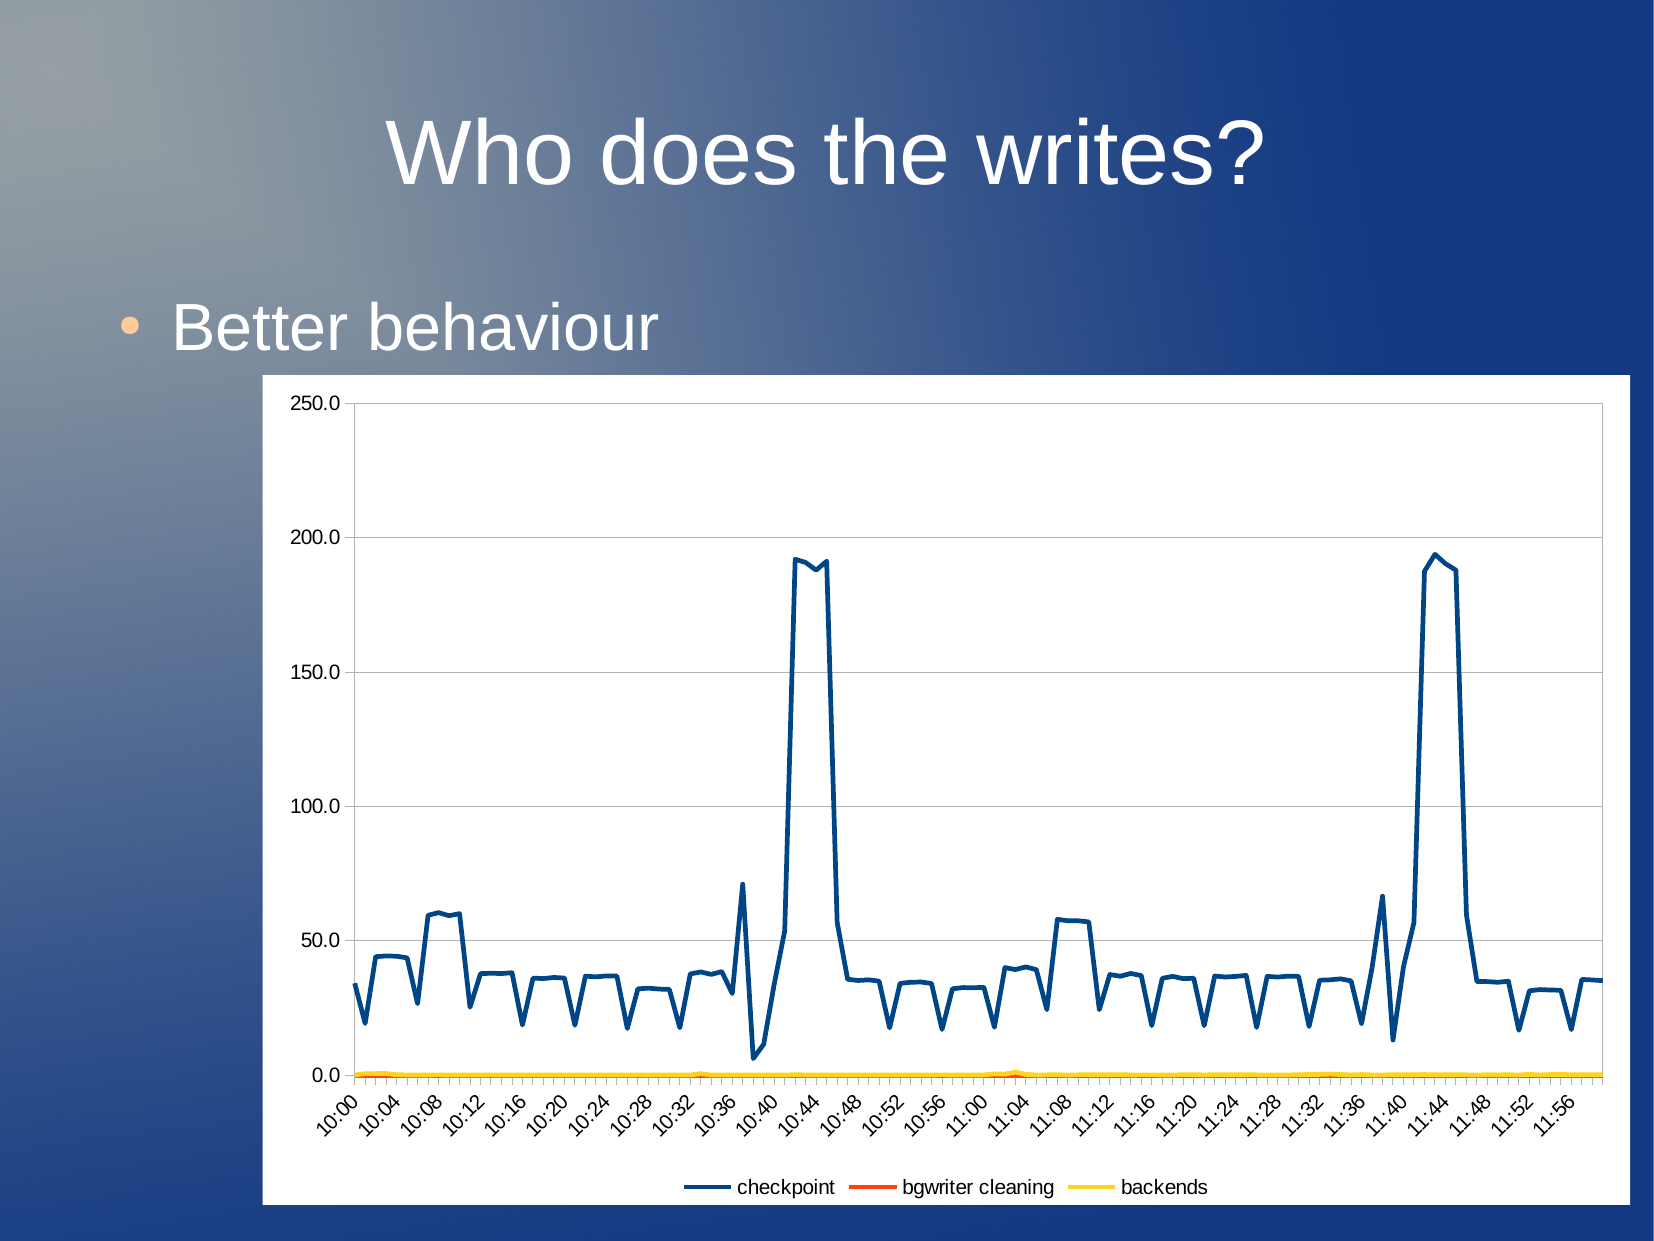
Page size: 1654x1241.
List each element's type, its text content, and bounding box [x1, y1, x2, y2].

picture [0, 0, 1654, 1241]
list Better behaviour [82, 290, 1571, 1109]
chart [262, 375, 1631, 1205]
title Who does the writes? [82, 49, 1571, 257]
